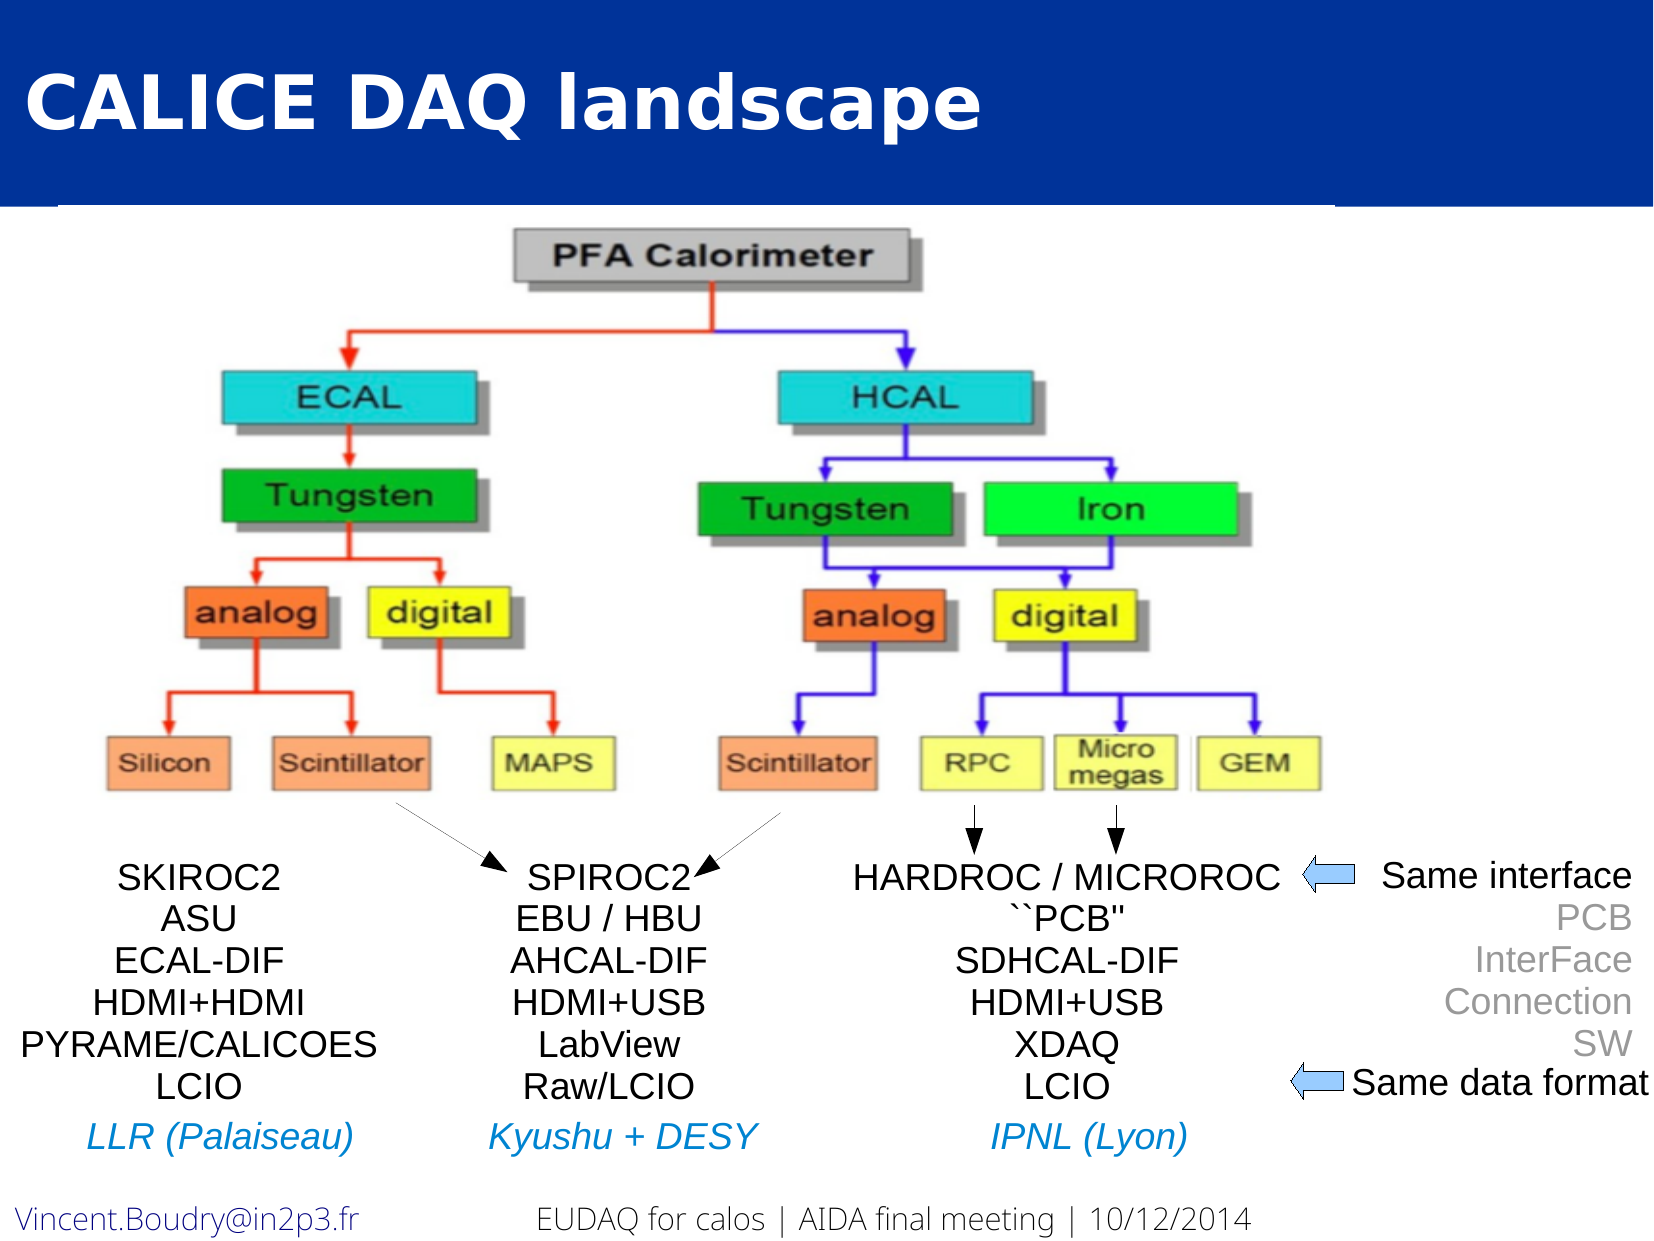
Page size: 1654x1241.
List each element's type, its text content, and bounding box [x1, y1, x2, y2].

text_box Same data format [1336, 1053, 1654, 1111]
text_box Kyushu + DESY [473, 1108, 773, 1165]
title CALICE DAQ landscape [24, 17, 1635, 191]
text_box LLR (Palaiseau) [71, 1108, 371, 1165]
text_box SPIROC2 EBU / HBU AHCAL-DIF HDMI+USB LabView Raw/LCIO [495, 848, 724, 1108]
text_box SKIROC2 ASU ECAL-DIF HDMI+HDMI PYRAME/CALICOES LCIO [5, 848, 394, 1154]
picture [58, 205, 1335, 800]
text_box IPNL (Lyon) [975, 1108, 1204, 1165]
text_box [1290, 1062, 1344, 1100]
text_box Same interface PCB InterFace Connection SW [1366, 847, 1649, 1053]
text_box HARDROC / MICROROC ``PCB'' SDHCAL-DIF HDMI+USB XDAQ LCIO [837, 848, 1297, 1113]
text_box [1302, 855, 1355, 893]
